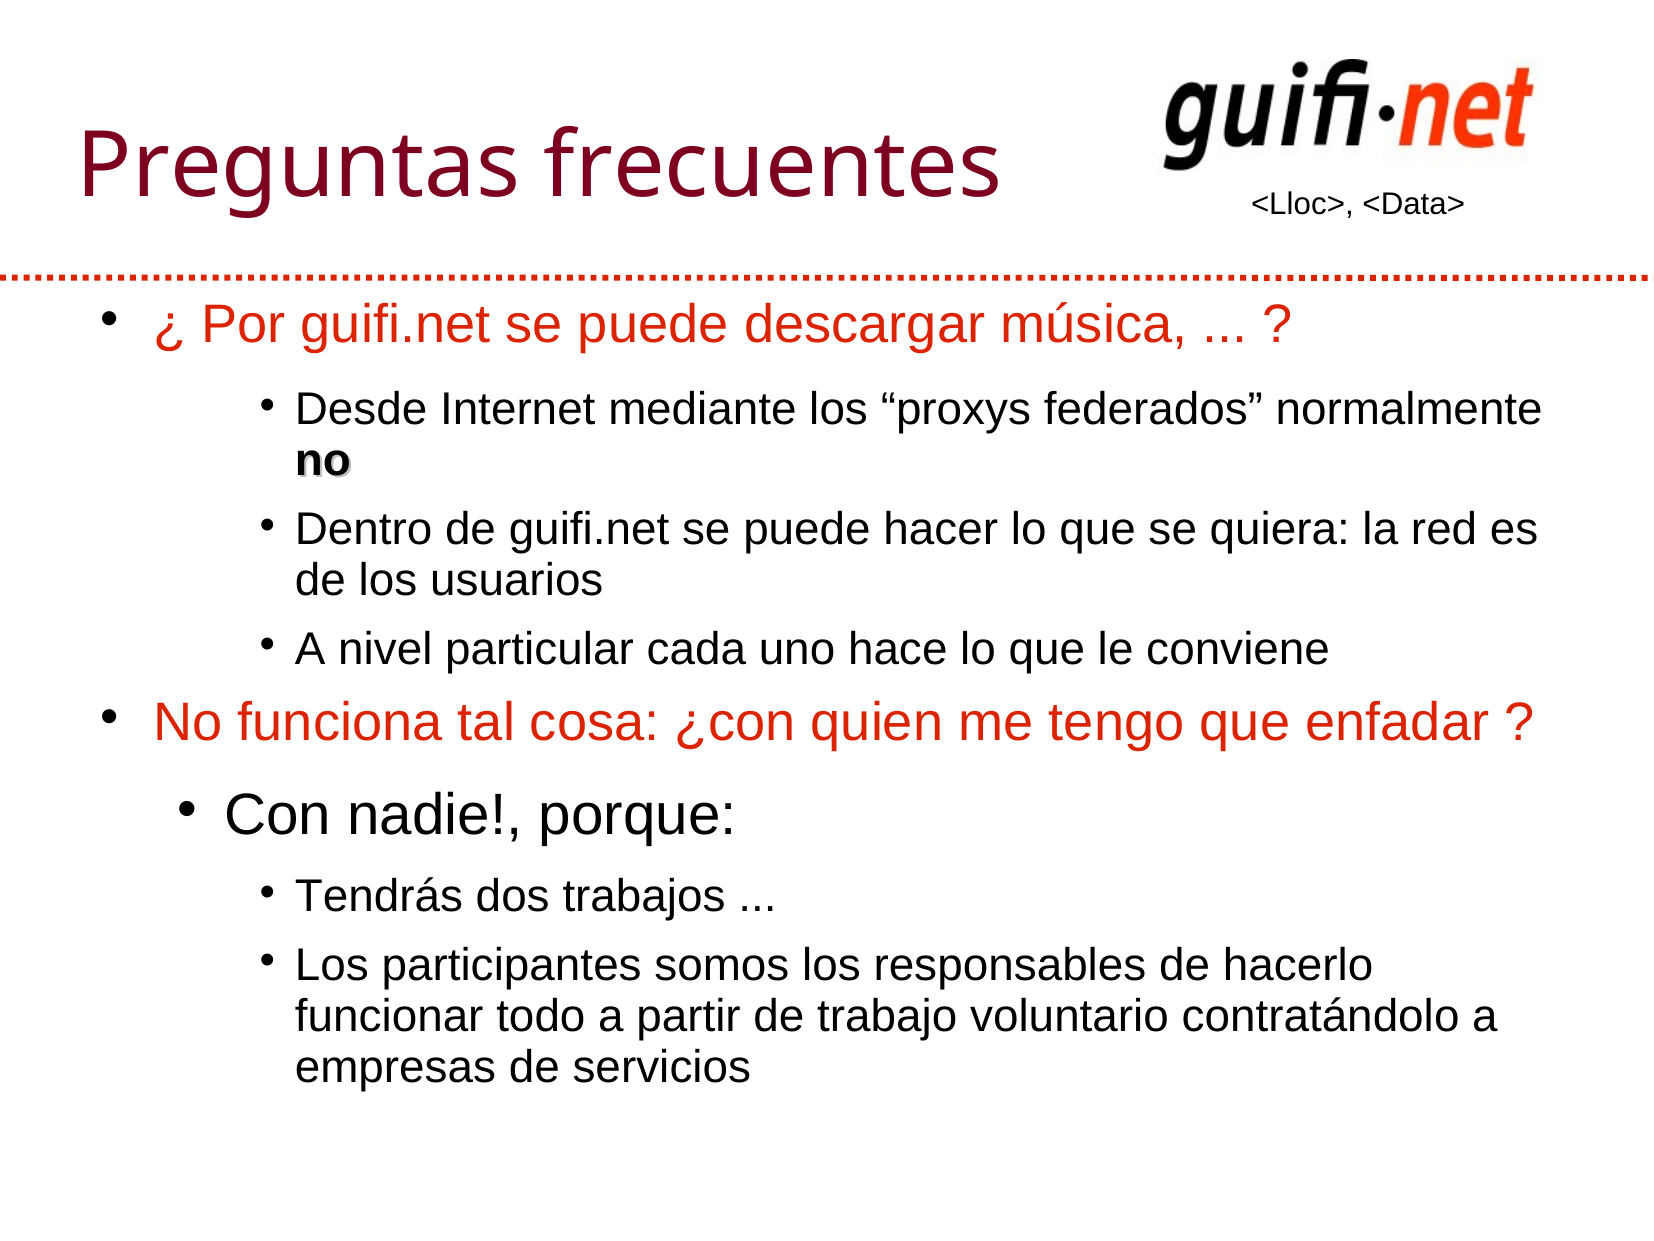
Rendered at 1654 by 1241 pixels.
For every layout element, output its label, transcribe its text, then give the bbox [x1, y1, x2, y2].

list ¿ Por guifi.net se puede descargar música, ... ? Desde Internet mediante los “proxys federados” normalmente no Dentro de guifi.net se puede hacer lo que se quiera: la red es de los usuarios A nivel particular cada uno hace lo que le conviene No funciona tal cosa: ¿con quien me tengo que enfadar ? Con nadie!, porque: Tendrás dos trabajos ... Los participantes somos los responsables de hacerlo funcionar todo a partir de trabajo voluntario contratándolo a empresas de servicios [82, 290, 1571, 1109]
title Preguntas frecuentes [76, 59, 1093, 267]
picture [1157, 59, 1542, 172]
